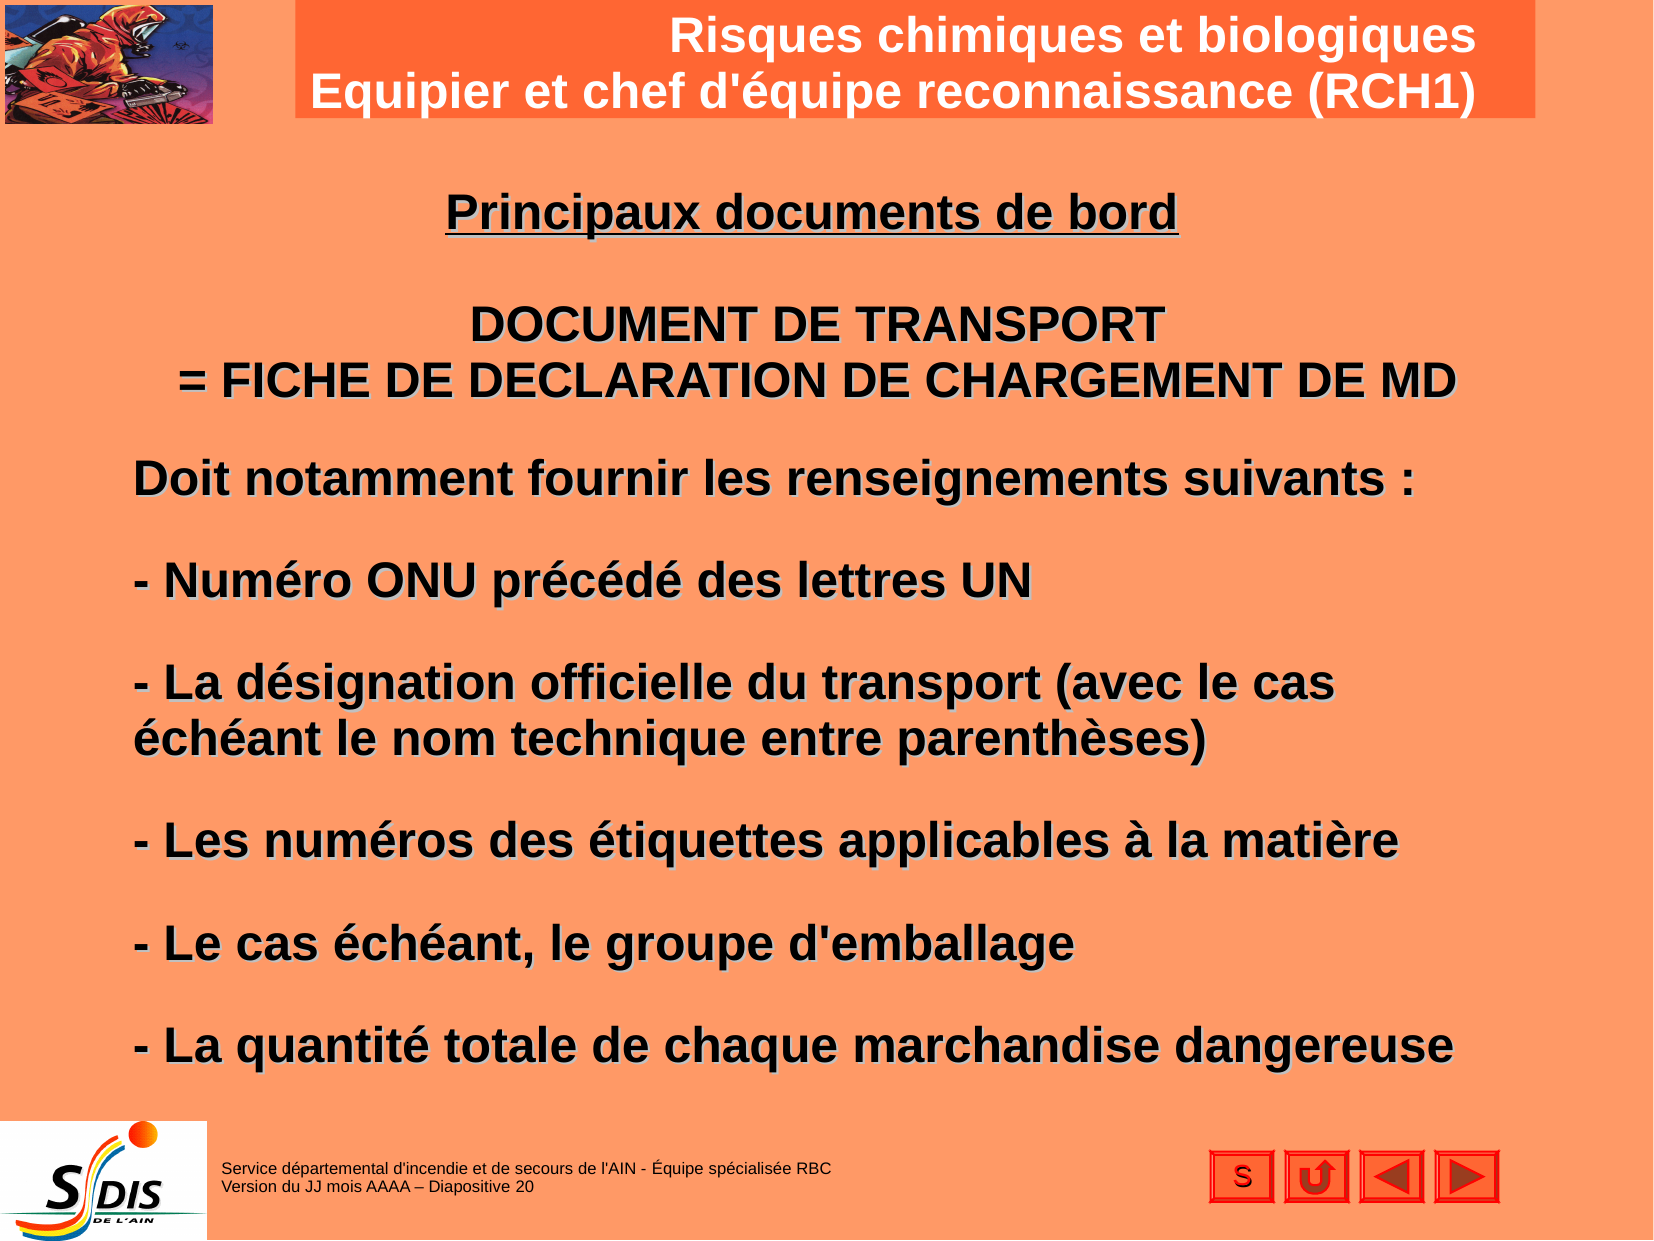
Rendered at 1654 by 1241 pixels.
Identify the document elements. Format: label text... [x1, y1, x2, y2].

picture [5, 5, 213, 124]
picture [0, 1121, 207, 1241]
text_box S [1217, 1151, 1267, 1200]
text_box Doit notamment fournir les renseignements suivants : - Numéro ONU précédé des lettres UN - La désignation officielle du transport (avec le cas échéant le nom technique entre parenthèses) - Les numéros des étiquettes applicables à la matière - Le cas échéant, le groupe d'emballage - La quantité totale de chaque marchandise dangereuse [118, 442, 1536, 1095]
text_box DOCUMENT DE TRANSPORT = FICHE DE DECLARATION DE CHARGEMENT DE MD [123, 288, 1512, 418]
text_box [1212, 1151, 1274, 1202]
text_box [1437, 1151, 1499, 1202]
text_box [1362, 1151, 1424, 1202]
text_box [1287, 1151, 1349, 1202]
text_box Principaux documents de bord [118, 177, 1506, 296]
